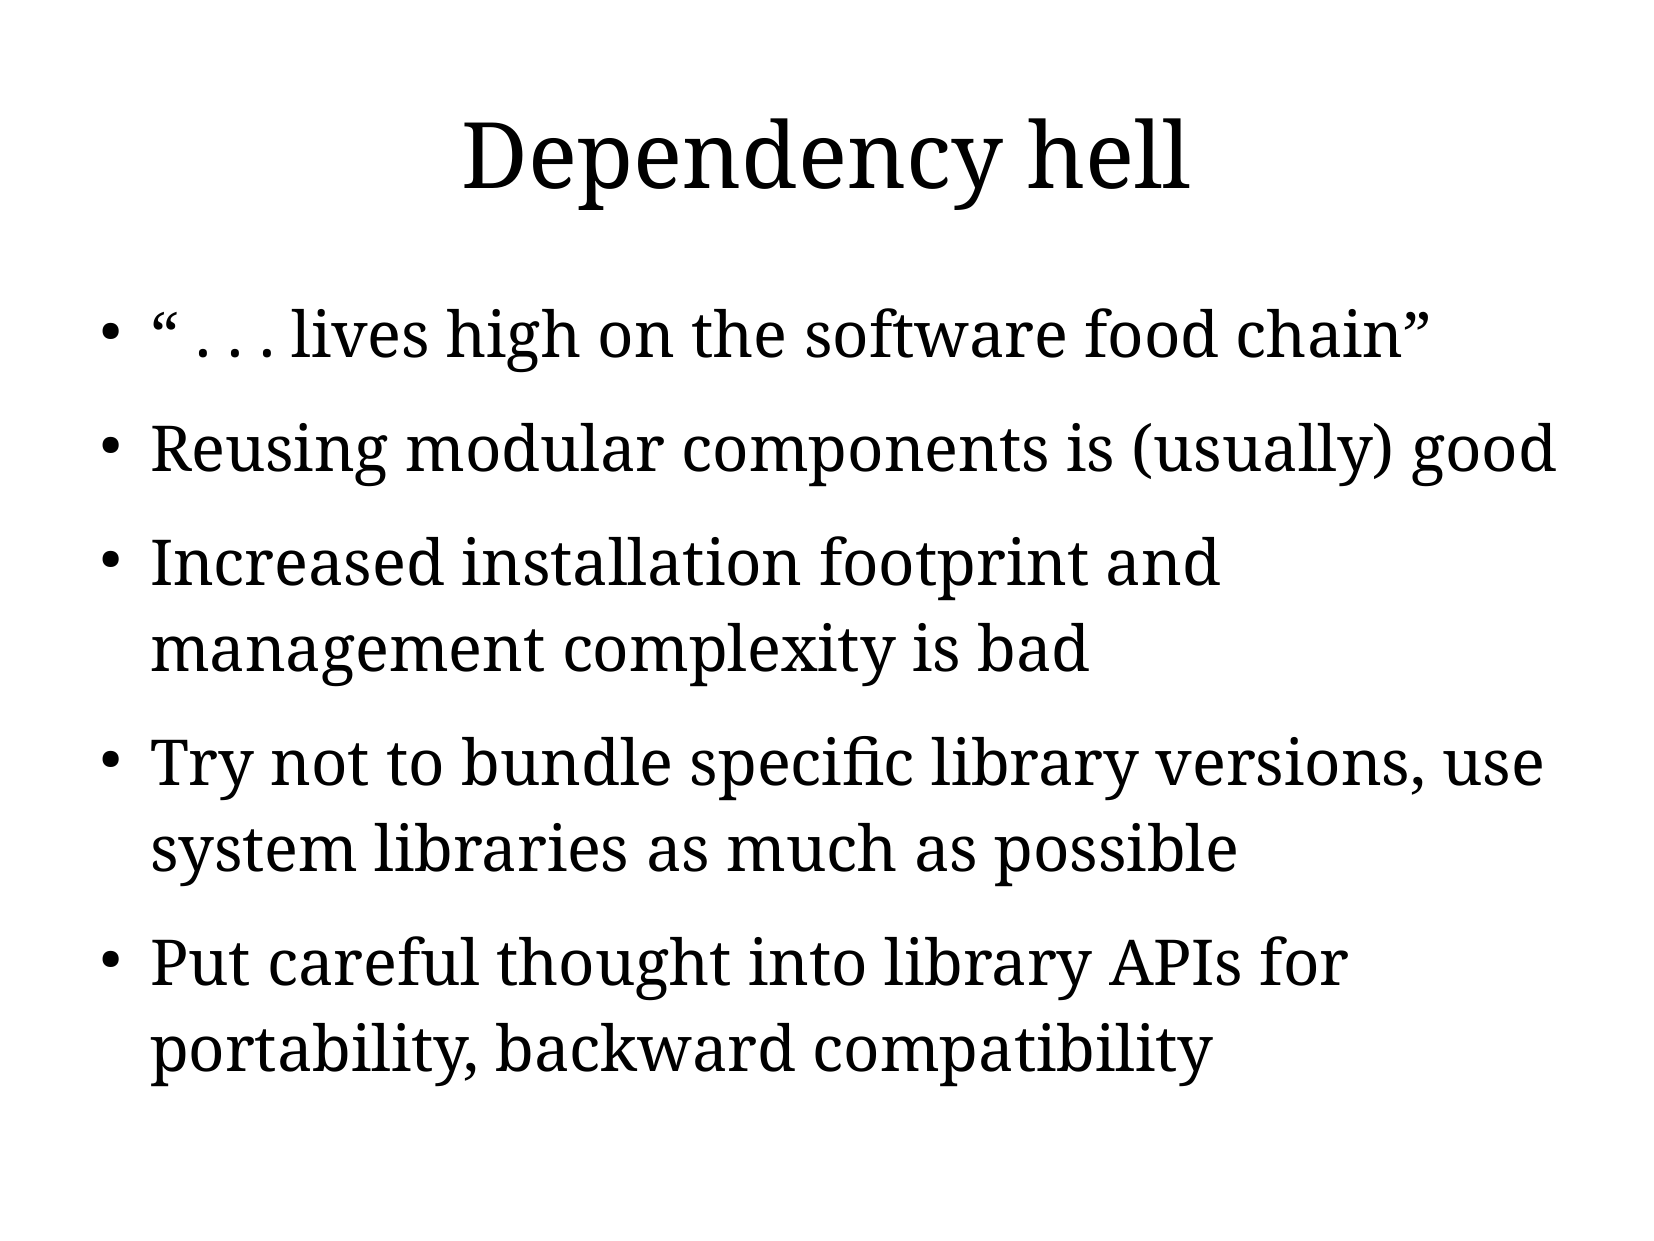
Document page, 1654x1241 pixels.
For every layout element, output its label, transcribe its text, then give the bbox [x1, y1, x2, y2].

list “ . . . lives high on the software food chain” Reusing modular components is (usually) good Increased installation footprint and management complexity is bad Try not to bundle specific library versions, use system libraries as much as possible Put careful thought into library APIs for portability, backward compatibility [82, 290, 1571, 1109]
title Dependency hell [82, 49, 1571, 257]
